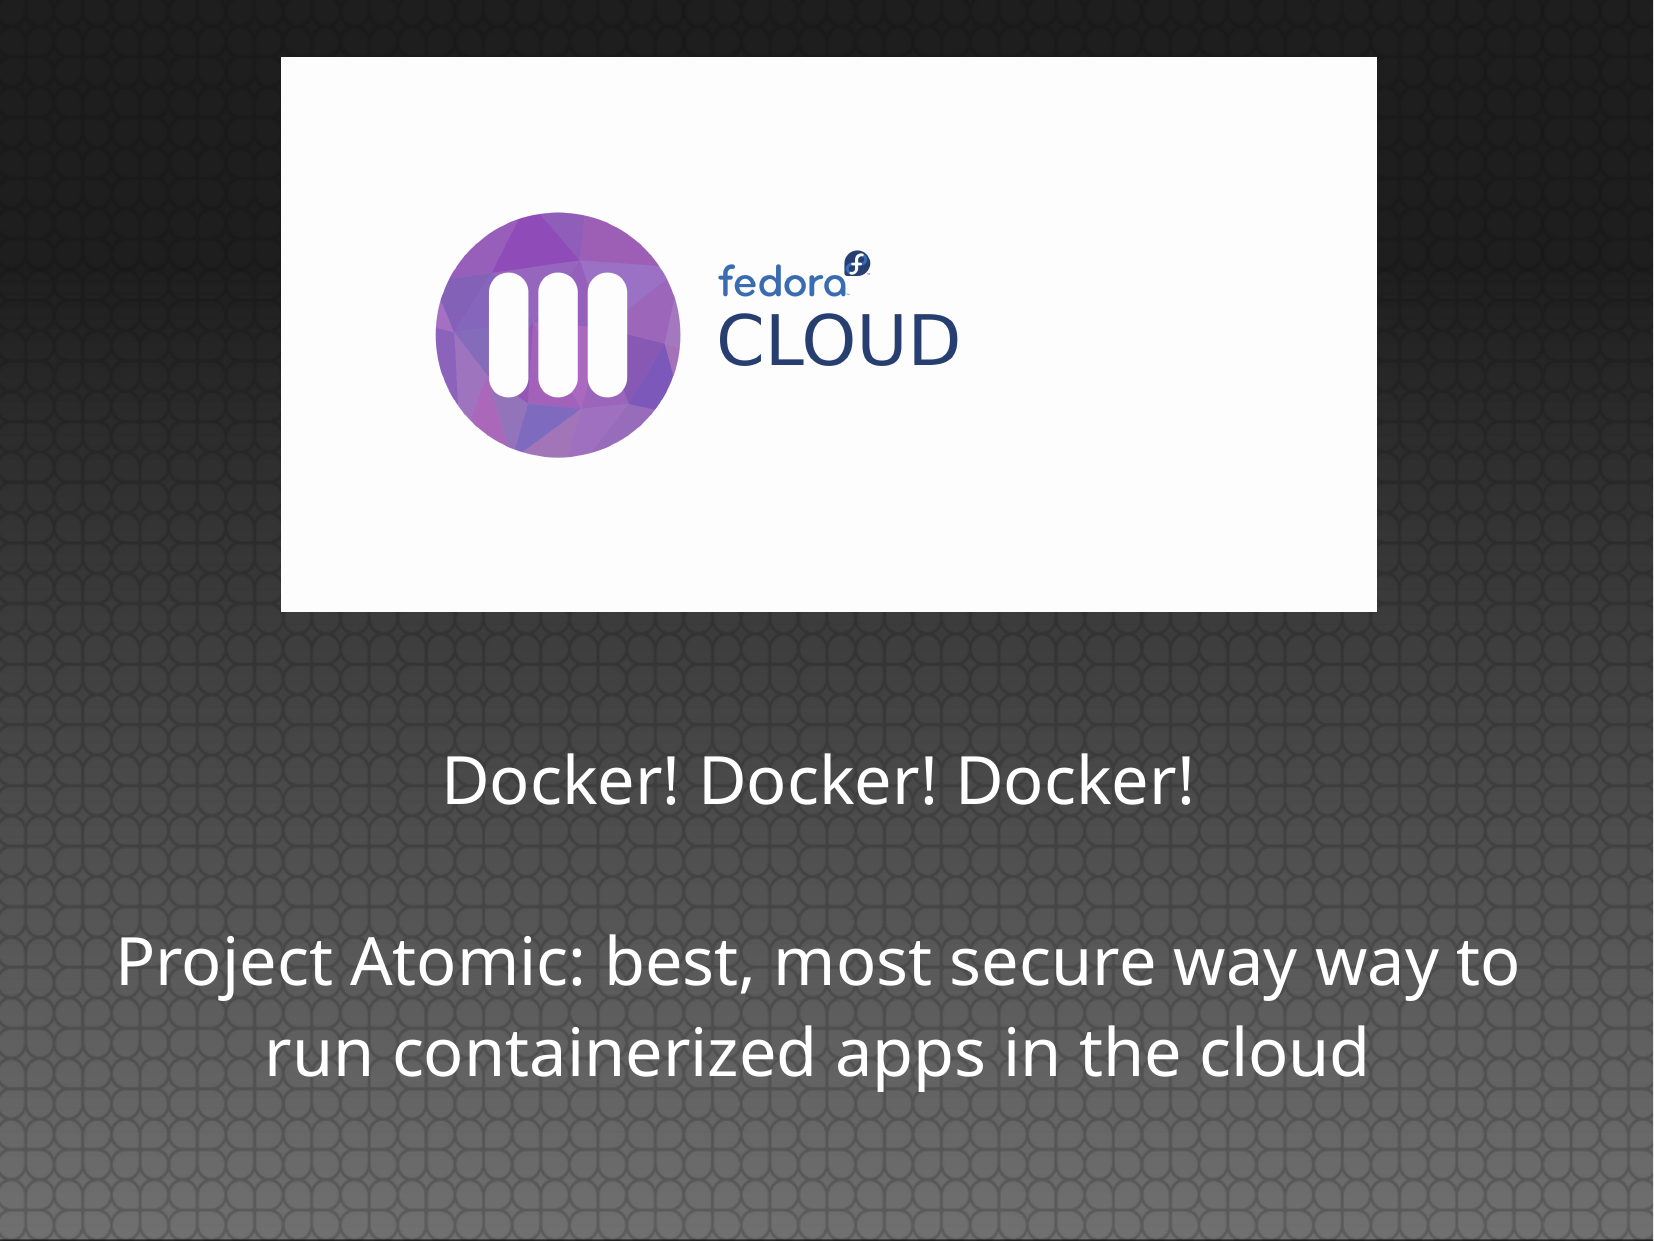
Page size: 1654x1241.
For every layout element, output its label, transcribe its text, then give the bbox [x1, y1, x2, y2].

picture [0, 0, 1654, 1241]
subtitle Docker! Docker! Docker! Project Atomic: best, most secure way way to run containerized apps in the cloud [74, 525, 1563, 1241]
